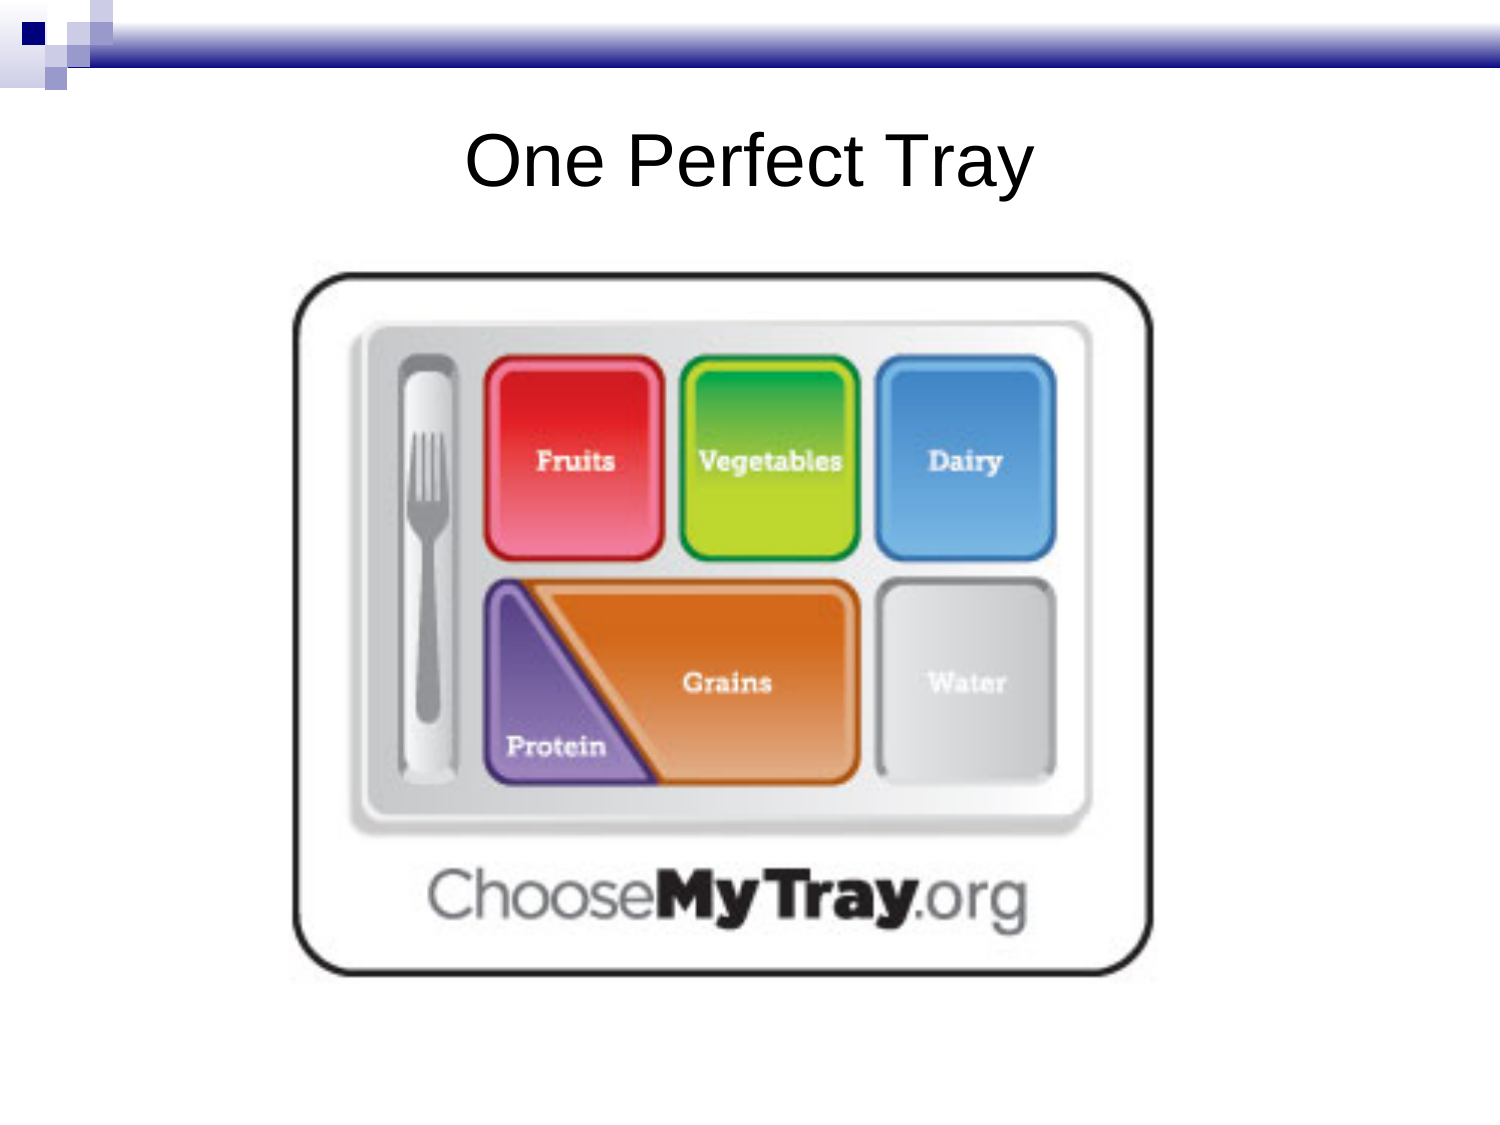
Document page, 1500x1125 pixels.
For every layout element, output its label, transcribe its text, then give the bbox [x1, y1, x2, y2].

picture [122, 237, 1326, 1017]
title One Perfect Tray [75, 75, 1426, 238]
